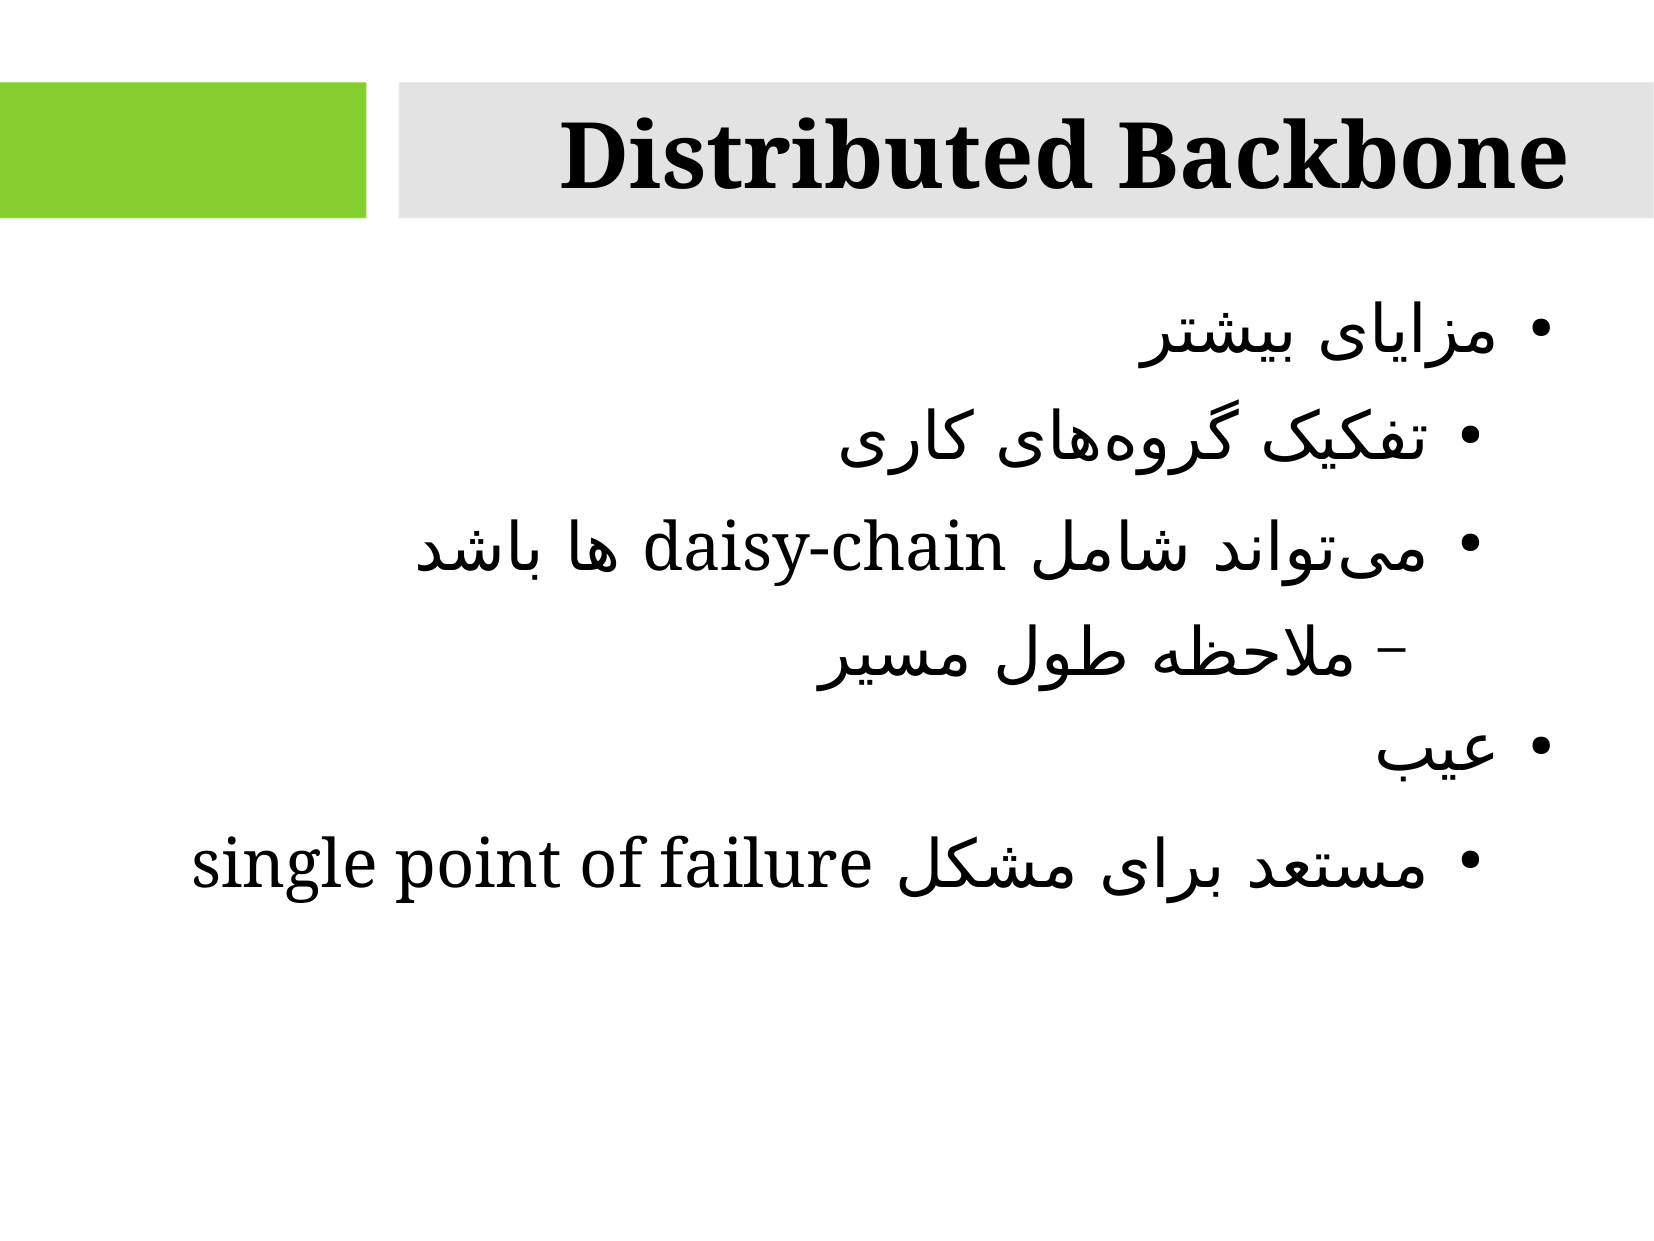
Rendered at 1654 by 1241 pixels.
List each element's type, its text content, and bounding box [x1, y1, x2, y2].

list مزایای بیشتر تفکیک گروه‌های کاری می‌تواند شامل daisy-chain ها باشد ملاحظه طول مسیر عیب مستعد برای مشکل single point of failure [82, 290, 1571, 1182]
title Distributed Backbone [82, 49, 1571, 257]
picture [0, 0, 1654, 1241]
